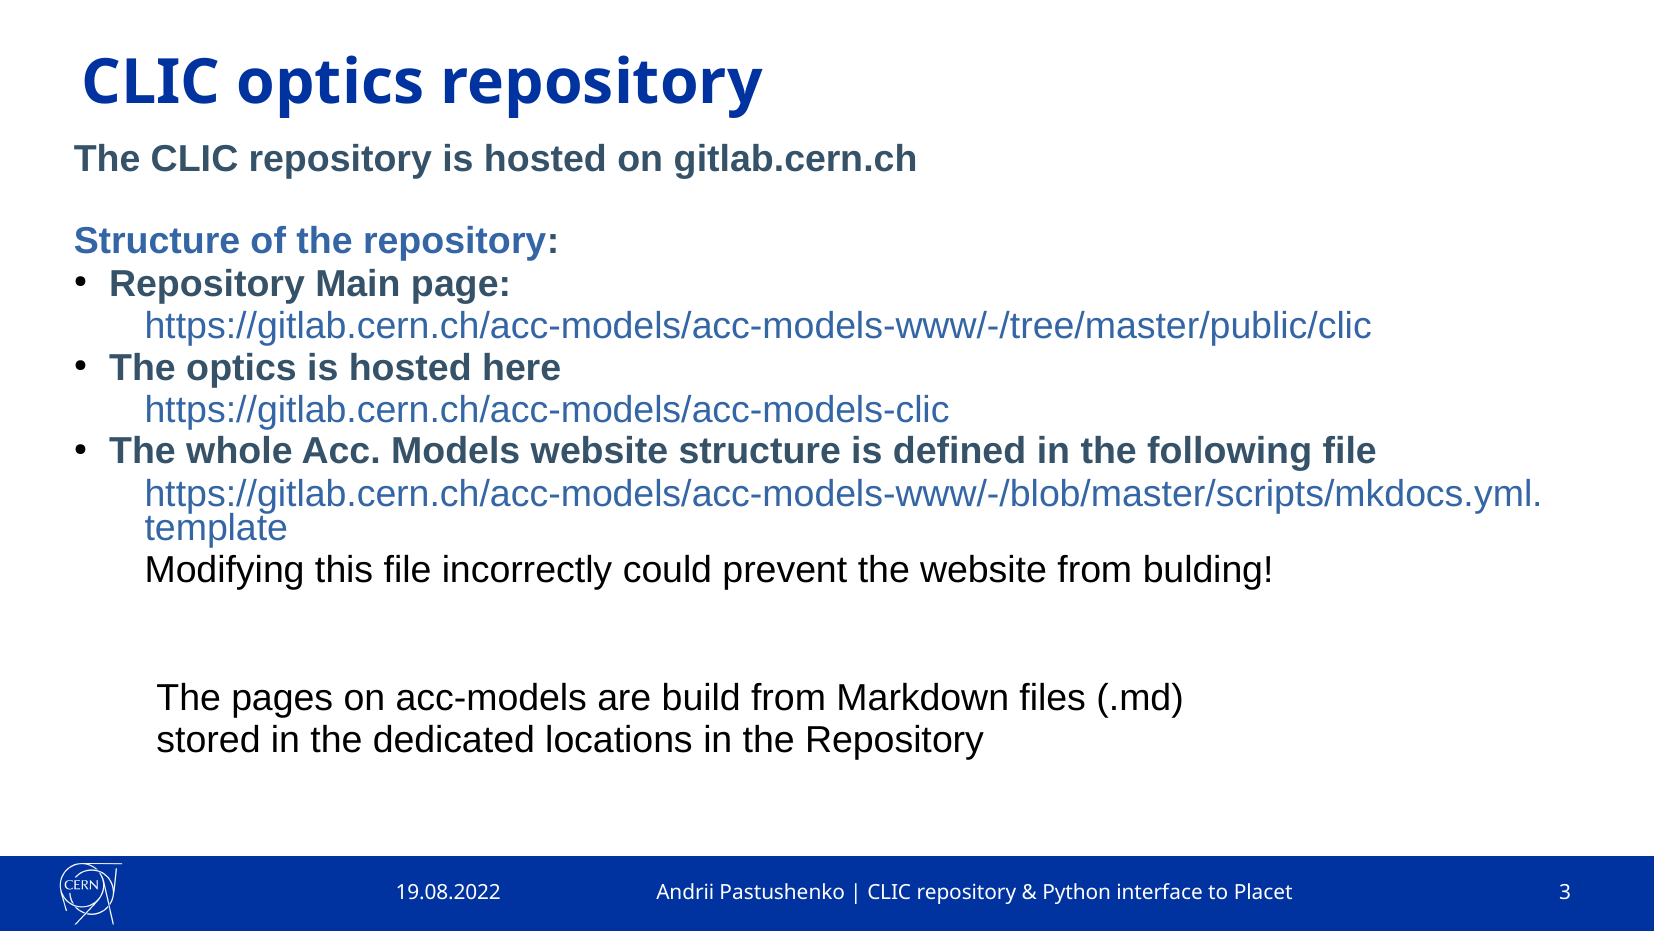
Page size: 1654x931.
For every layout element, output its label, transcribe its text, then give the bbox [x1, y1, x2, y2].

picture [56, 859, 127, 928]
text_box Structure of the repository: Repository Main page: https://gitlab.cern.ch/acc-models/acc-models-www/-/tree/master/public/clic The optics is hosted here https://gitlab.cern.ch/acc-models/acc-models-clic The whole Acc. Models website structure is defined in the following file https://gitlab.cern.ch/acc-models/acc-models-www/-/blob/master/scripts/mkdocs.yml.template Modifying this file incorrectly could prevent the website from bulding! [59, 212, 1560, 579]
text_box The pages on acc-models are build from Markdown files (.md) stored in the dedicated locations in the Repository [141, 668, 1276, 768]
text_box The CLIC repository is hosted on gitlab.cern.ch [59, 129, 1182, 229]
title CLIC optics repository [81, 37, 1570, 119]
